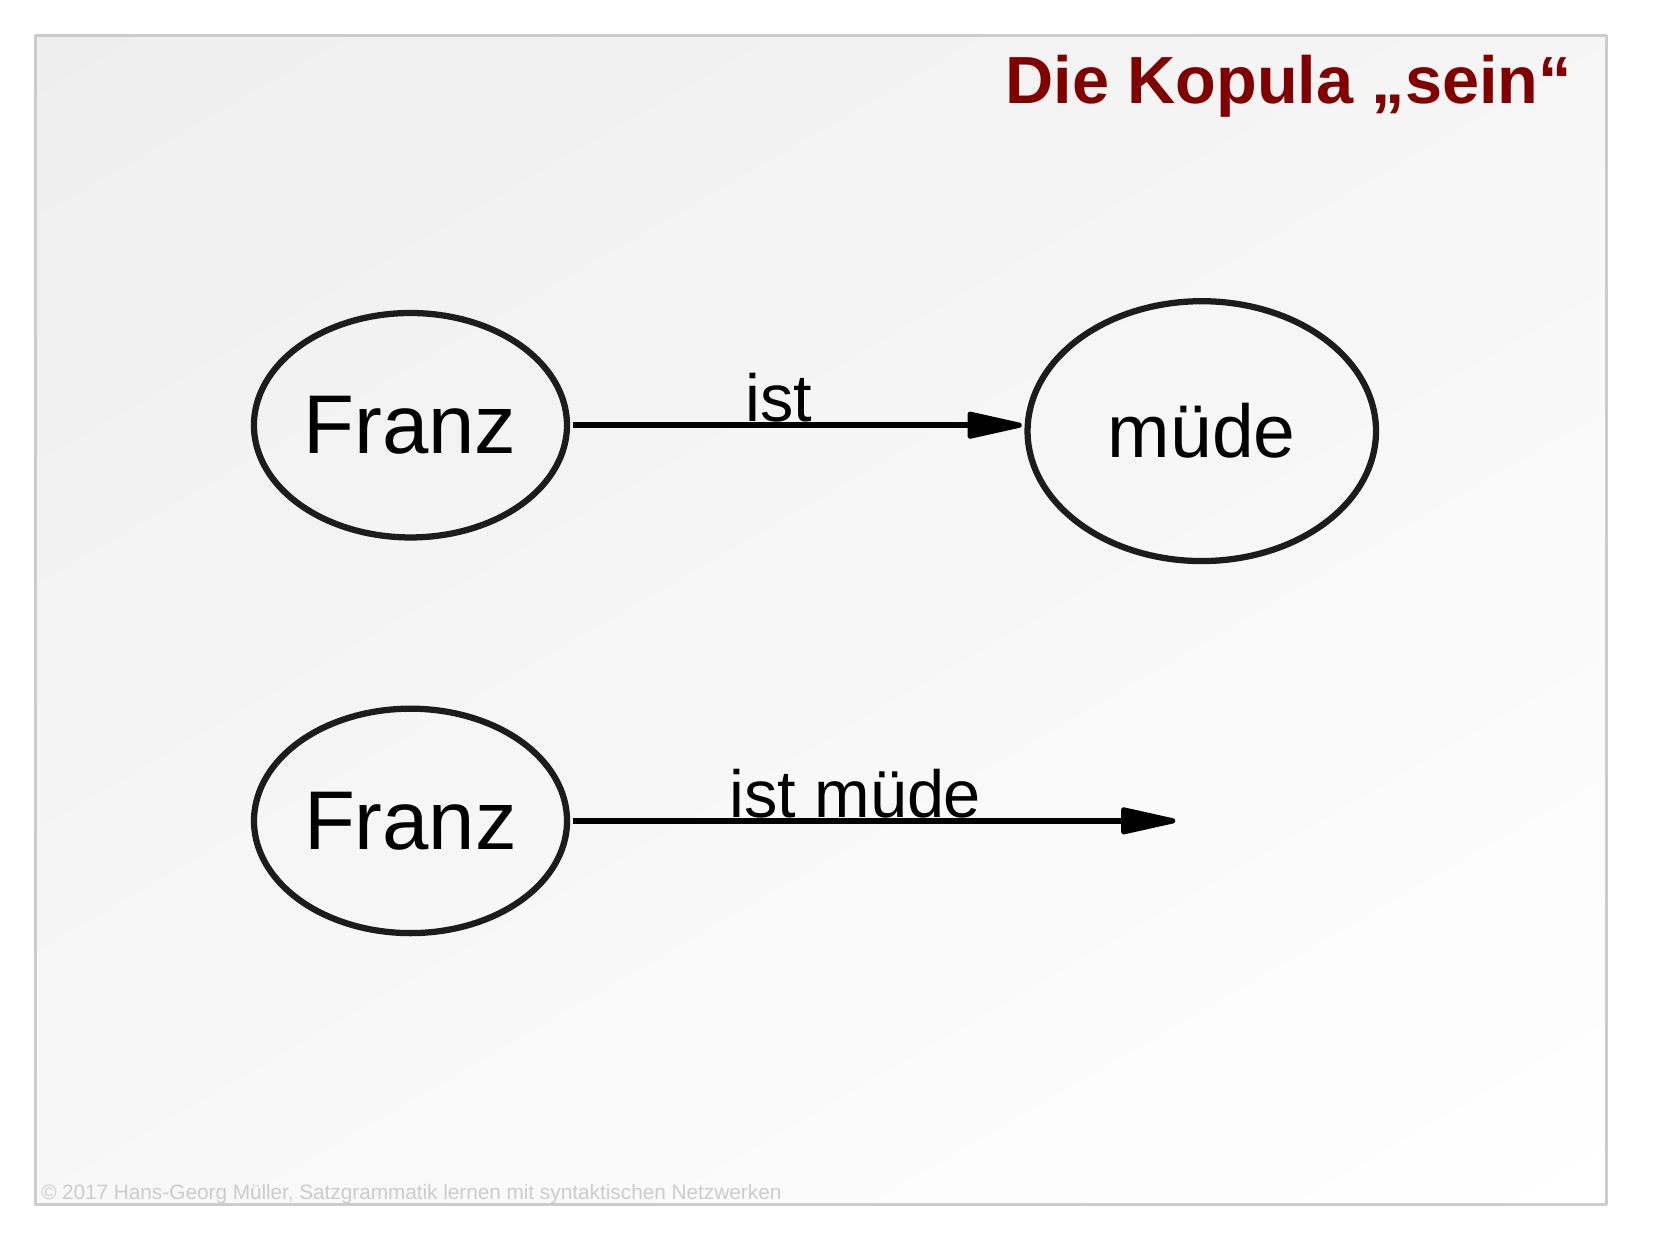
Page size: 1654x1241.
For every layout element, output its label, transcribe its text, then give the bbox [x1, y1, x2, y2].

text_box müde [1027, 301, 1377, 562]
text_box Franz [253, 708, 568, 934]
text_box Franz [253, 312, 567, 538]
title Die Kopula „sein“ [84, 43, 1573, 193]
